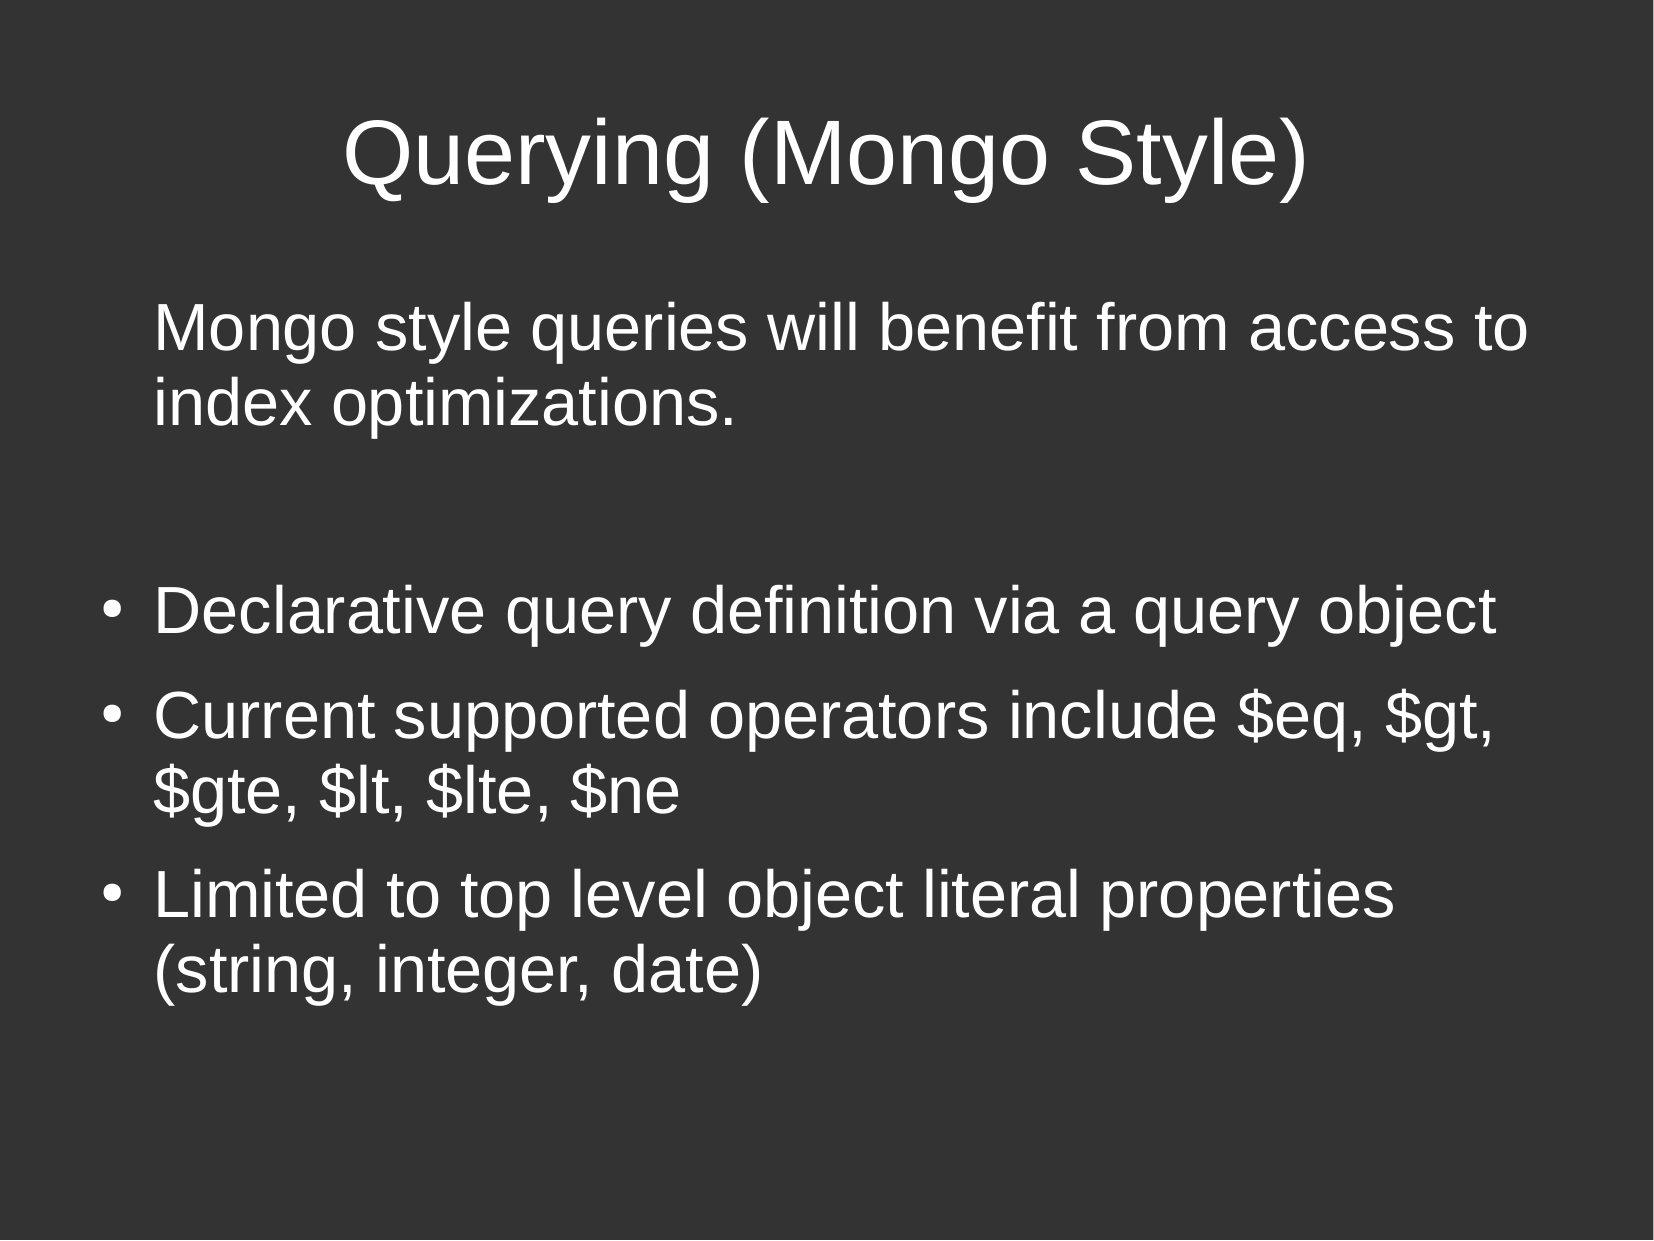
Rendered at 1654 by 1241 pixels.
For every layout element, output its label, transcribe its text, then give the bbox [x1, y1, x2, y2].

title Querying (Mongo Style) [82, 49, 1571, 257]
list Mongo style queries will benefit from access to index optimizations. Declarative query definition via a query object Current supported operators include $eq, $gt, $gte, $lt, $lte, $ne Limited to top level object literal properties (string, integer, date) [82, 290, 1571, 1010]
